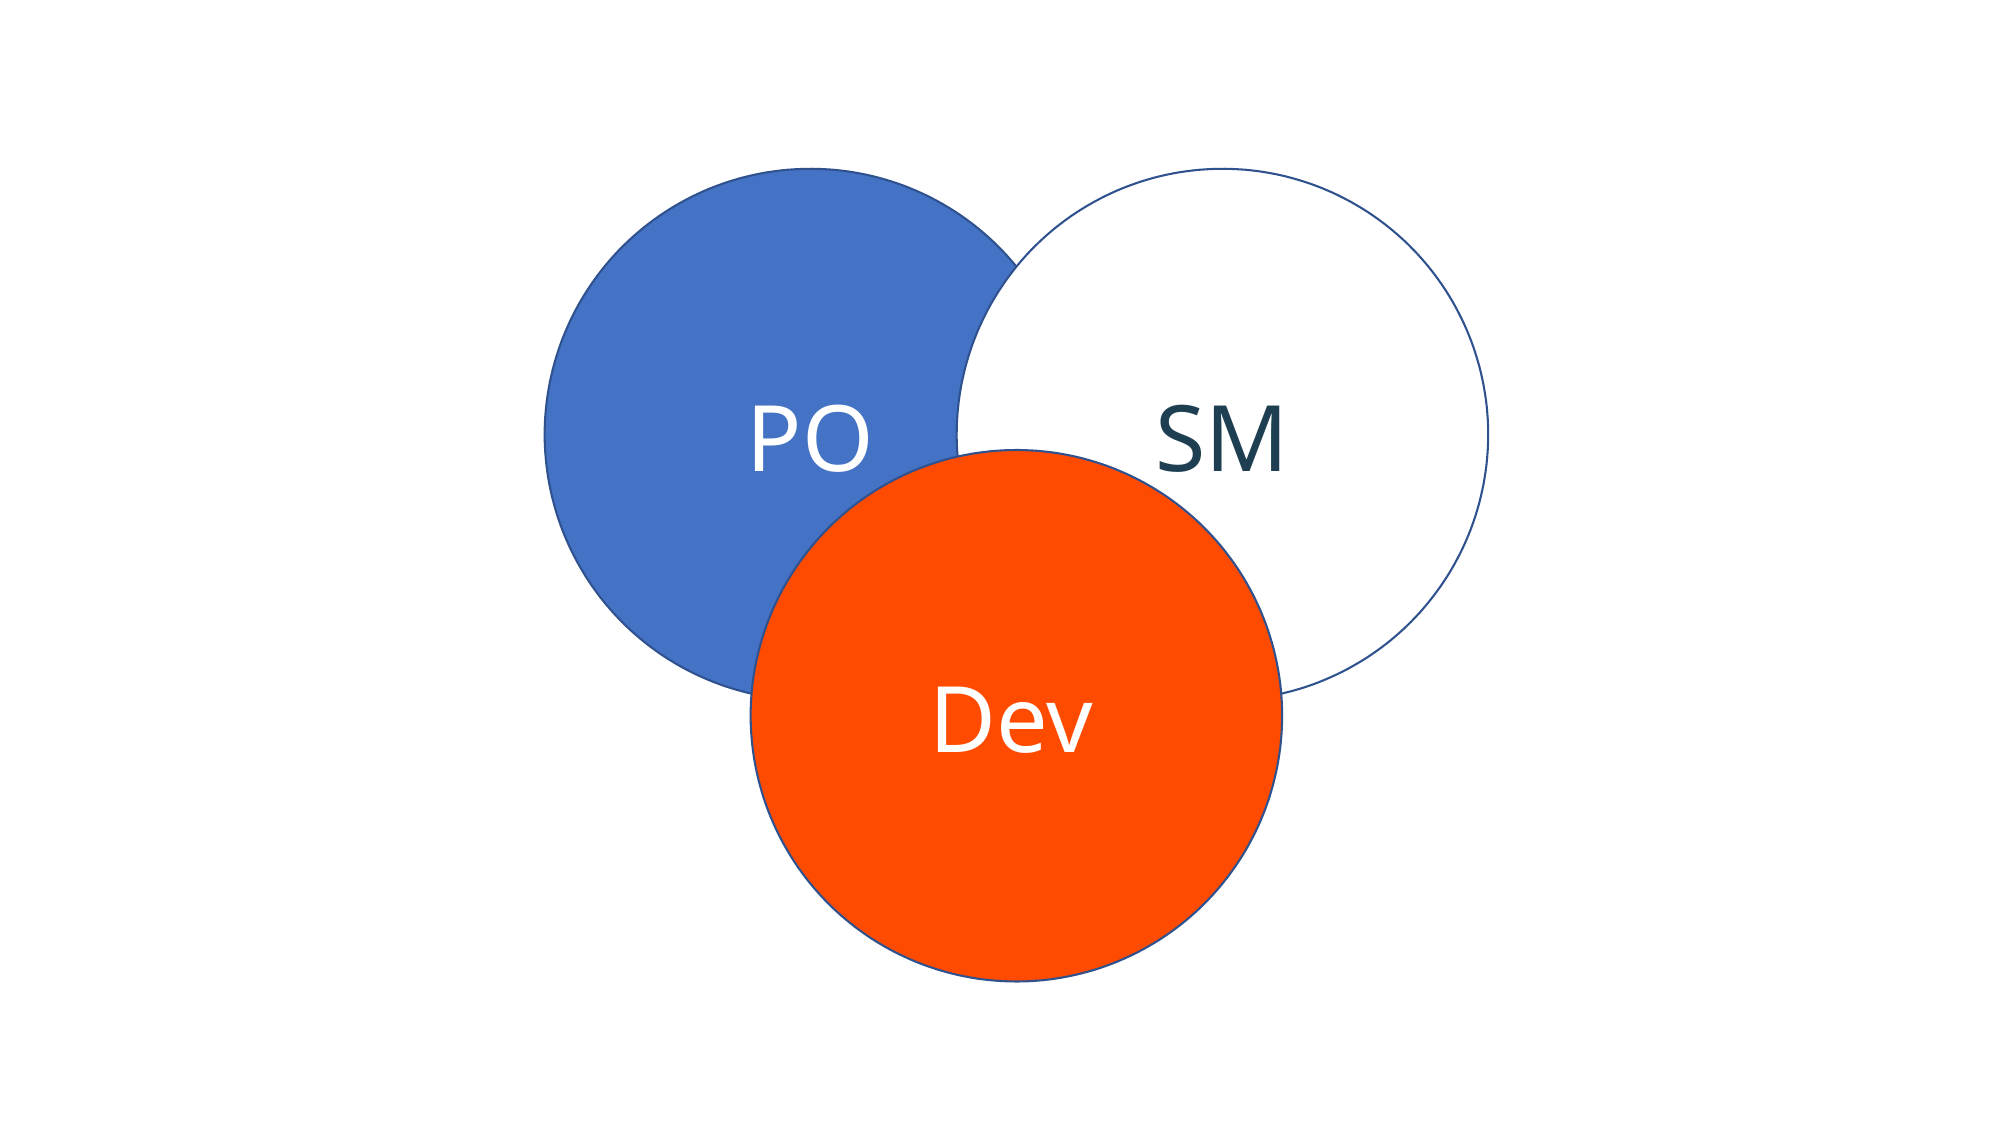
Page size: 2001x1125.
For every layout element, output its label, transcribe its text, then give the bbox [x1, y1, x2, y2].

text_box PO [544, 168, 1016, 694]
text_box Dev [750, 450, 1283, 982]
text_box SM [956, 168, 1489, 694]
